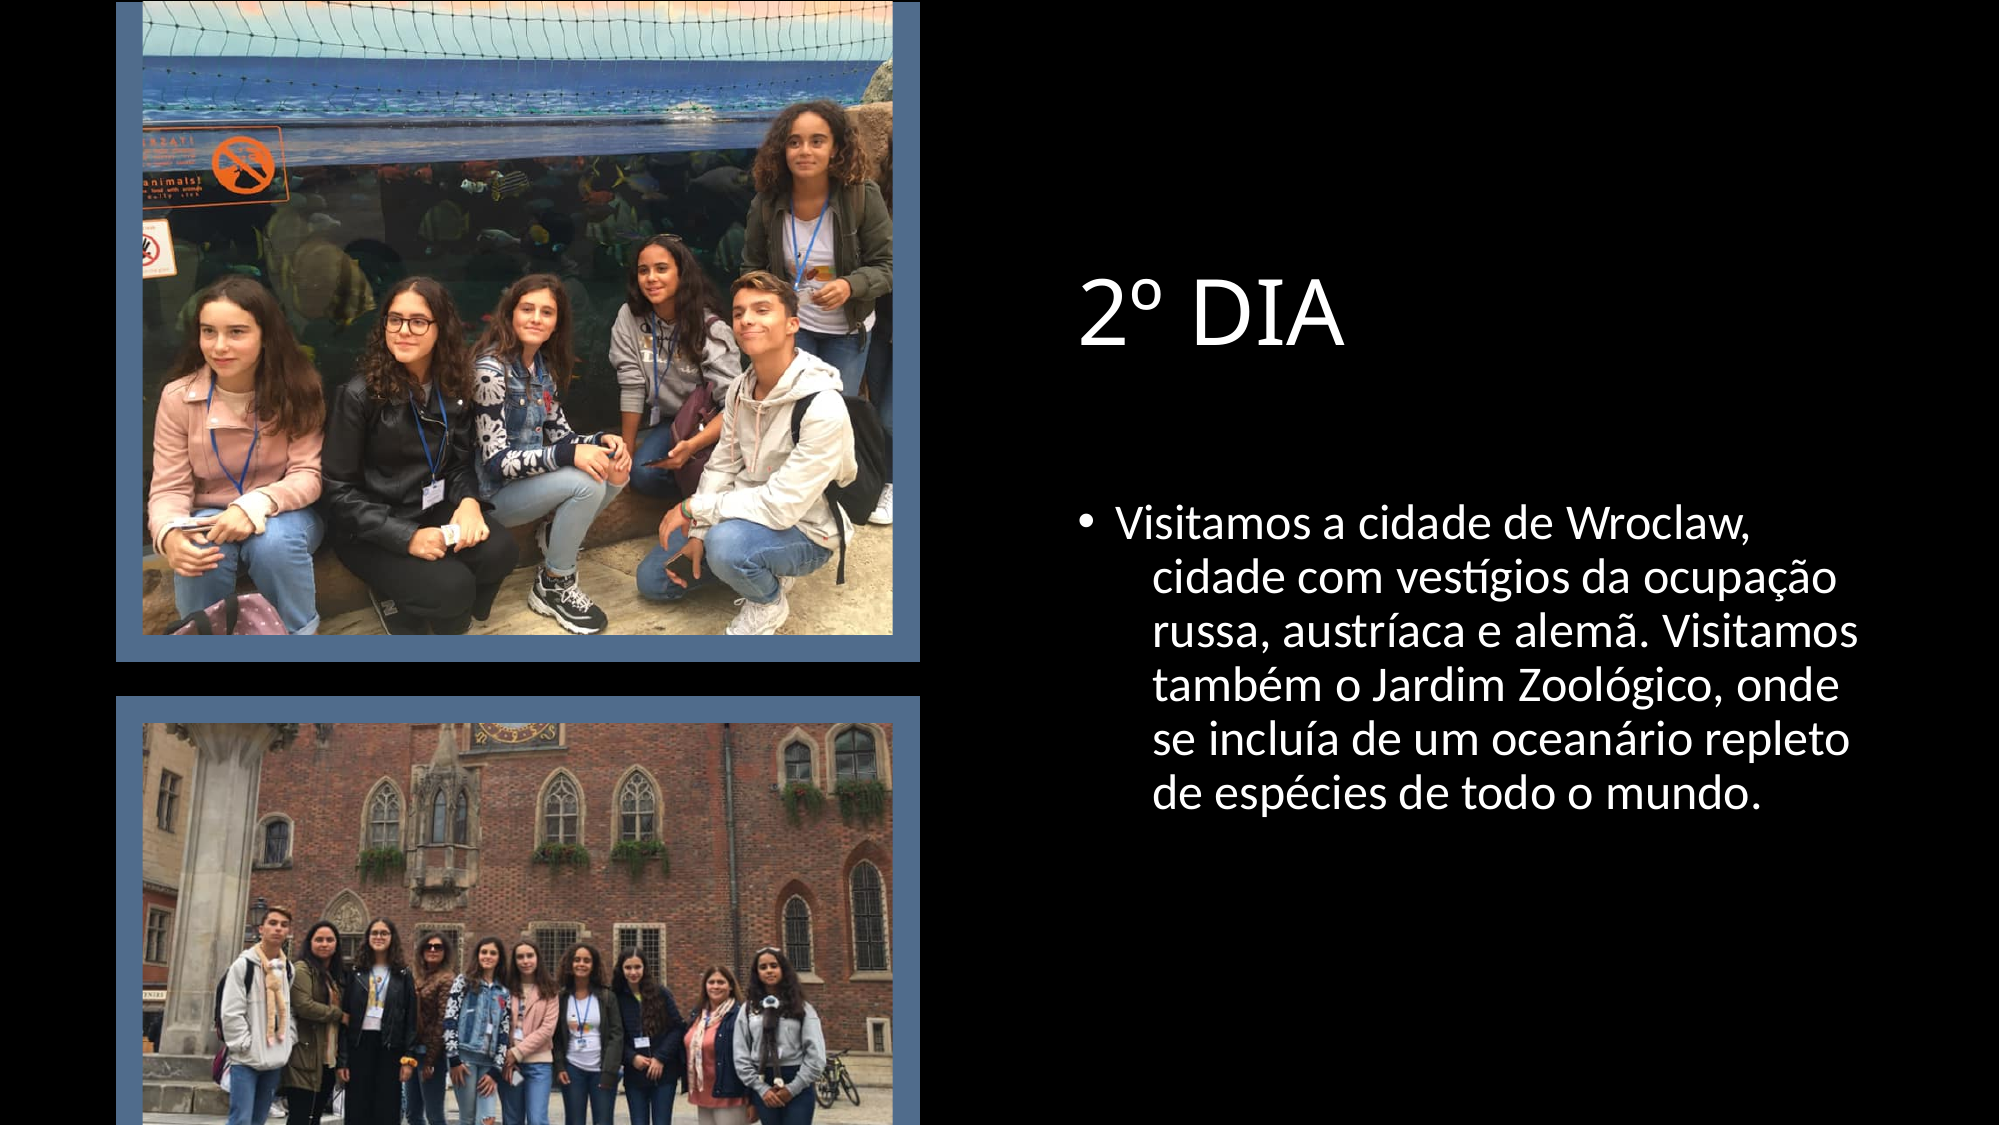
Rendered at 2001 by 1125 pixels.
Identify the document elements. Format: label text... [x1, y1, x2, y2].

picture [142, 723, 893, 1125]
text_box [0, 0, 1999, 1125]
picture [142, 1, 893, 635]
title 2º DIA [1062, 187, 1894, 444]
list Visitamos a cidade de Wroclaw, cidade com vestígios da ocupação russa, austríaca e alemã. Visitamos também o Jardim Zoológico, onde se incluía de um oceanário repleto de espécies de todo o mundo. [1062, 488, 1894, 937]
